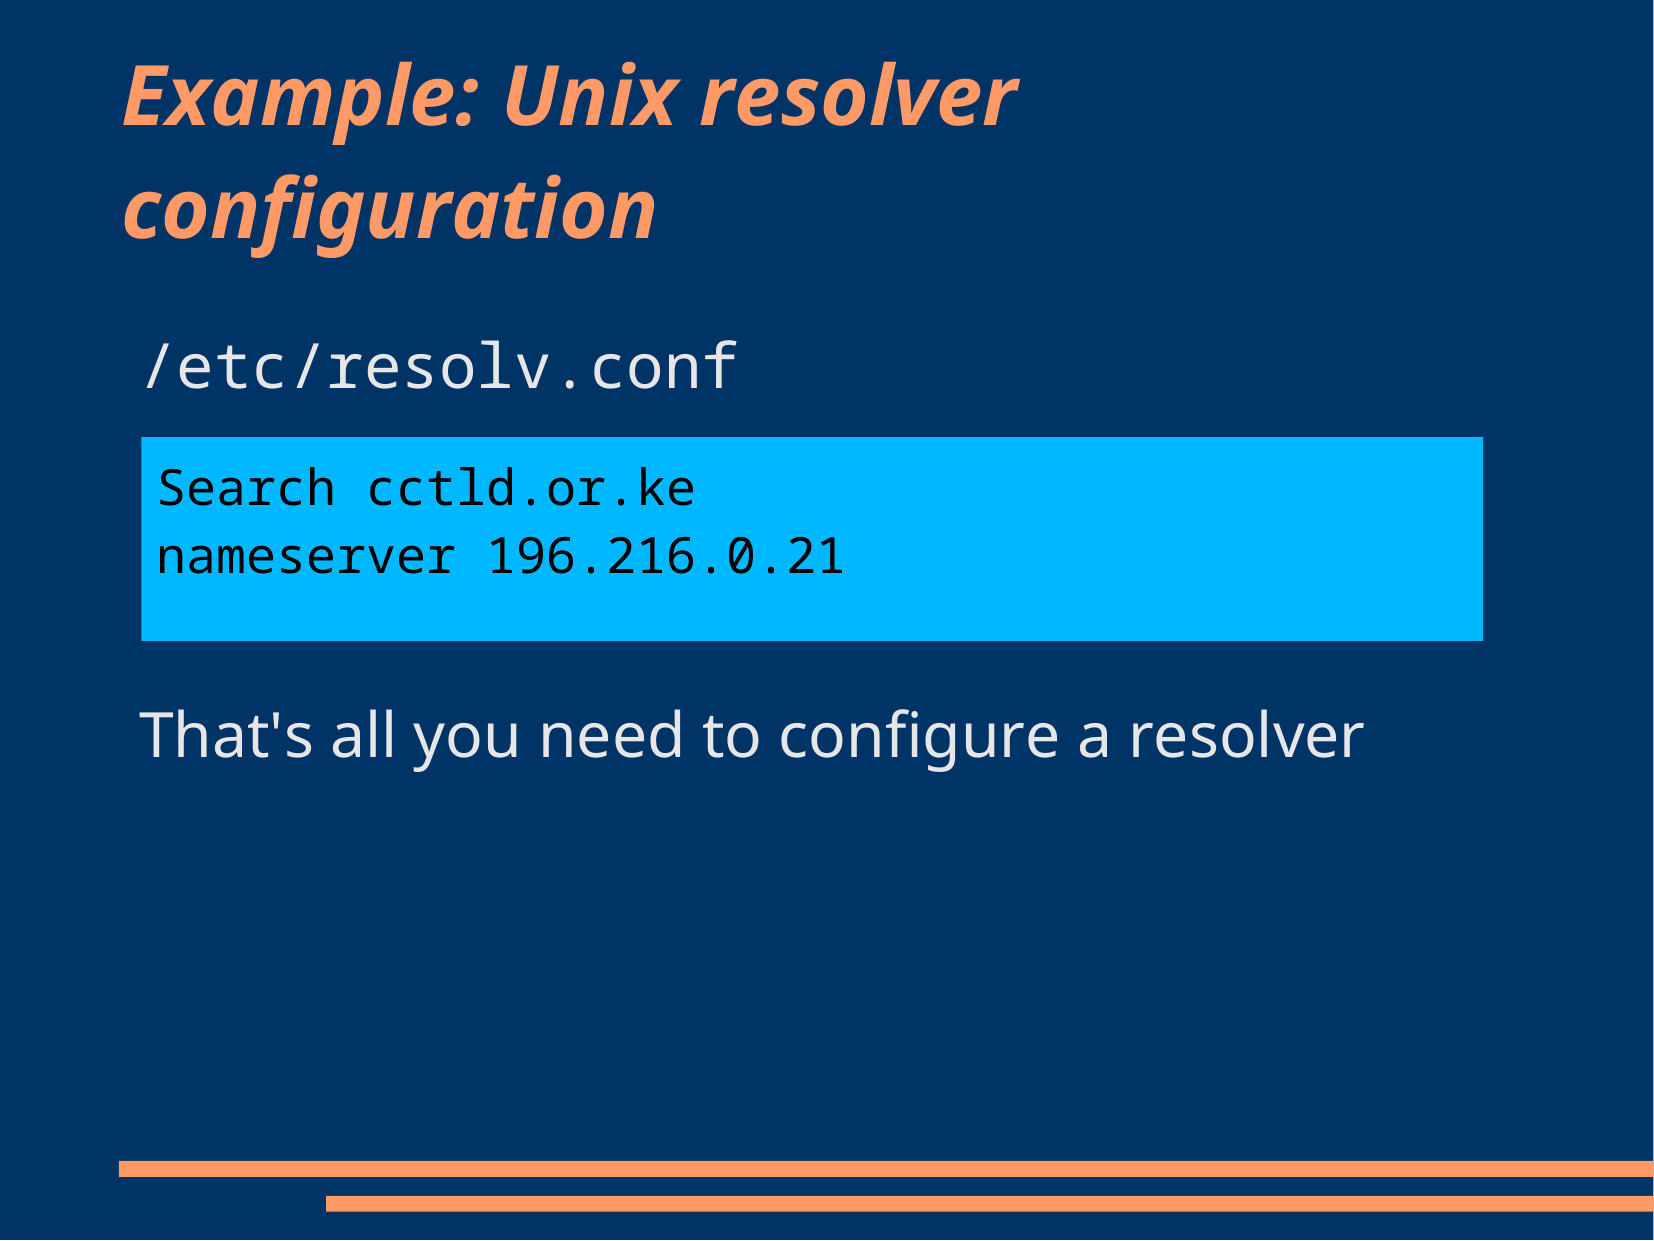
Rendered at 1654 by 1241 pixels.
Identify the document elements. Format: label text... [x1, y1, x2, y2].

text_box Search cctld.or.ke nameserver 196.216.0.21 [141, 437, 1484, 641]
text_box That's all you need to configure a resolver [121, 690, 1561, 796]
list /etc/resolv.conf [121, 322, 1561, 427]
title Example: Unix resolver configuration [121, 46, 1534, 254]
